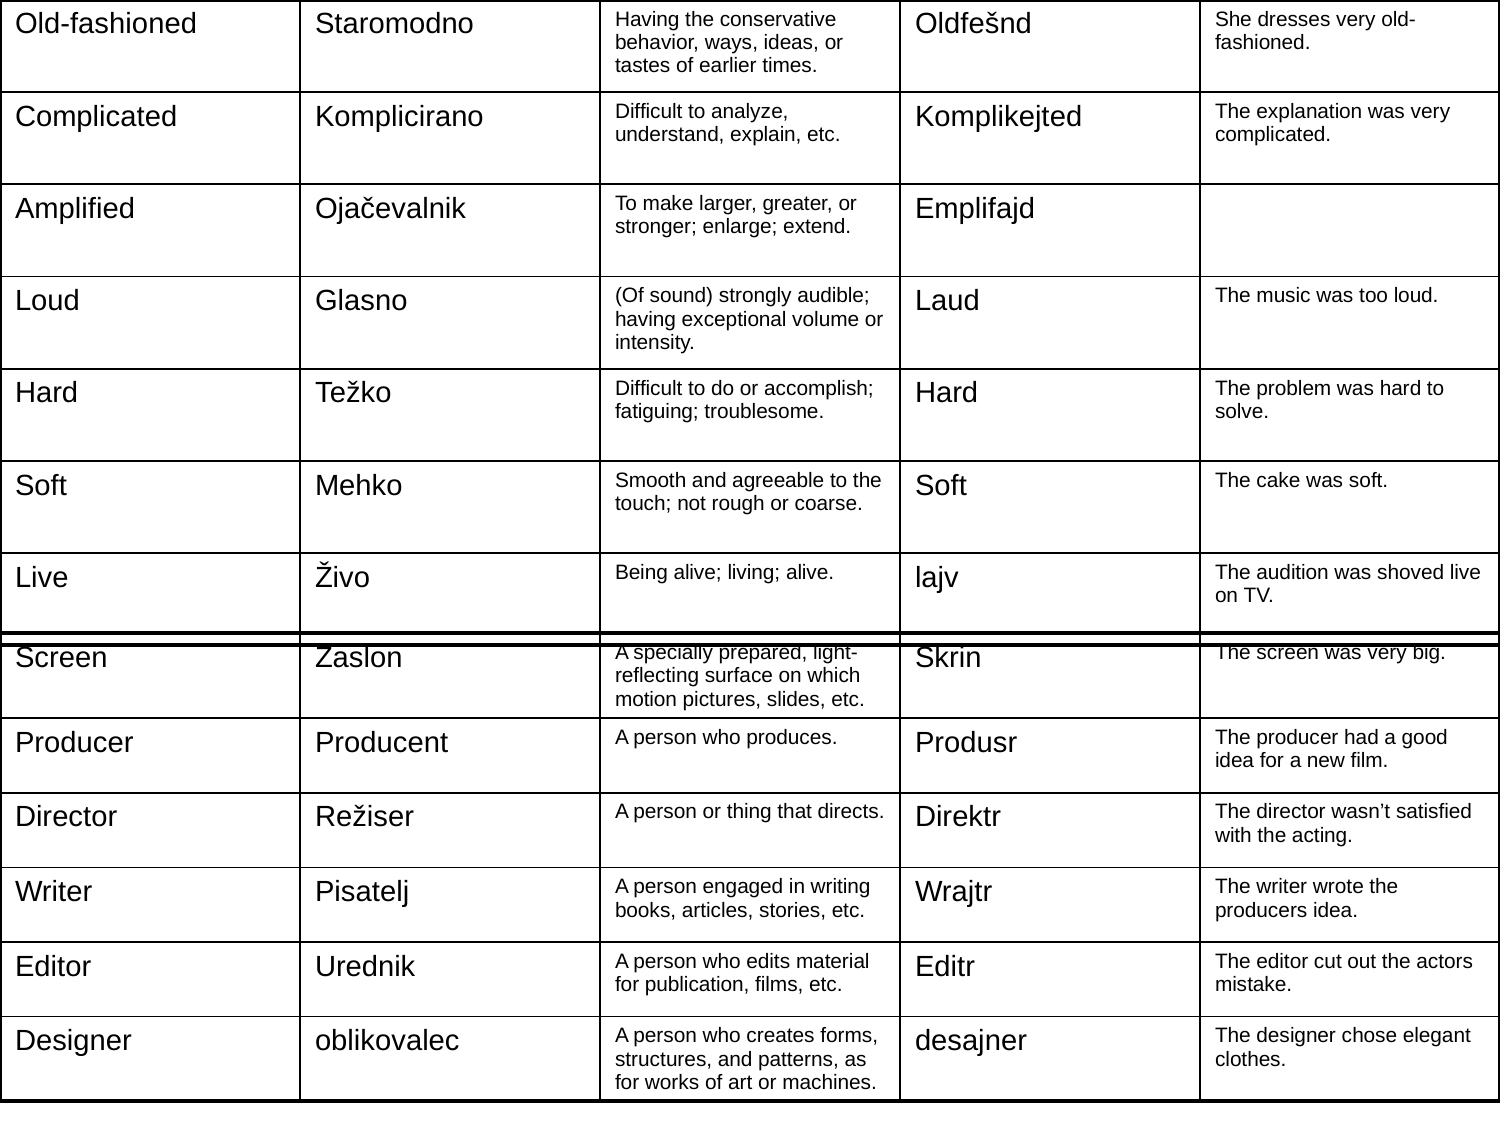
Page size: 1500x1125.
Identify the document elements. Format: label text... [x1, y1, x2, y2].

table_cell Designer [2, 1017, 299, 1099]
table_cell Live [2, 554, 299, 631]
table_header Staromodno [301, 2, 599, 91]
table_cell Hard [2, 370, 299, 460]
table_cell lajv [901, 554, 1199, 631]
table_cell Amplified [2, 185, 299, 276]
table_header A specially prepared, light-reflecting surface on which motion pictures, slides, etc. [601, 635, 899, 717]
table_cell Komplikejted [901, 93, 1199, 183]
table_header Zaslon [301, 635, 599, 717]
table_cell Komplicirano [301, 93, 599, 183]
table_cell Soft [901, 462, 1199, 552]
table_cell Direktr [901, 794, 1199, 867]
table_cell Pisatelj [301, 868, 599, 941]
table_cell A person or thing that directs. [601, 794, 899, 867]
table_cell Editor [2, 943, 299, 1016]
table_cell A person who edits material for publication, films, etc. [601, 943, 899, 1016]
table_header Oldfešnd [901, 2, 1199, 91]
table_cell The producer had a good idea for a new film. [1201, 719, 1498, 792]
table_cell oblikovalec [301, 1017, 599, 1099]
table_cell Difficult to do or accomplish; fatiguing; troublesome. [601, 370, 899, 460]
table_header Old-fashioned [2, 2, 299, 91]
table_cell The designer chose elegant clothes. [1201, 1017, 1498, 1099]
table_cell A person who produces. [601, 719, 899, 792]
table_header Having the conservative behavior, ways, ideas, or tastes of earlier times. [601, 2, 899, 91]
table_cell Mehko [301, 462, 599, 552]
table_cell Writer [2, 868, 299, 941]
table_cell The editor cut out the actors mistake. [1201, 943, 1498, 1016]
table_cell The cake was soft. [1201, 462, 1498, 552]
table_cell The music was too loud. [1201, 277, 1498, 368]
table_cell Smooth and agreeable to the touch; not rough or coarse. [601, 462, 899, 552]
table_cell Producent [301, 719, 599, 792]
table_cell Complicated [2, 93, 299, 183]
table_cell Director [2, 794, 299, 867]
table_cell Laud [901, 277, 1199, 368]
table_cell Urednik [301, 943, 599, 1016]
table_cell Produsr [901, 719, 1199, 792]
table_cell Editr [901, 943, 1199, 1016]
table_cell The writer wrote the producers idea. [1201, 868, 1498, 941]
table_cell Težko [301, 370, 599, 460]
table_cell Živo [301, 554, 599, 631]
table_header She dresses very old-fashioned. [1201, 2, 1498, 91]
table_cell The problem was hard to solve. [1201, 370, 1498, 460]
table_cell Difficult to analyze, understand, explain, etc. [601, 93, 899, 183]
table_cell Hard [901, 370, 1199, 460]
table_cell Loud [2, 277, 299, 368]
table_cell The explanation was very complicated. [1201, 93, 1498, 183]
table_cell The audition was shoved live on TV. [1201, 554, 1498, 631]
table_header Screen [2, 635, 299, 717]
table_cell desajner [901, 1017, 1199, 1099]
table_cell Wrajtr [901, 868, 1199, 941]
table_header Skrin [901, 635, 1199, 717]
table_header The screen was very big. [1201, 635, 1498, 717]
table_cell (Of sound) strongly audible; having exceptional volume or intensity. [601, 277, 899, 368]
table_cell Glasno [301, 277, 599, 368]
table_cell Soft [2, 462, 299, 552]
table_cell Being alive; living; alive. [601, 554, 899, 631]
table_cell To make larger, greater, or stronger; enlarge; extend. [601, 185, 899, 276]
table_cell Emplifajd [901, 185, 1199, 276]
table_cell The director wasn’t satisfied with the acting. [1201, 794, 1498, 867]
table_cell Ojačevalnik [301, 185, 599, 276]
table_cell A person engaged in writing books, articles, stories, etc. [601, 868, 899, 941]
table_cell A person who creates forms, structures, and patterns, as for works of art or machines. [601, 1017, 899, 1099]
table_cell Producer [2, 719, 299, 792]
table_cell [1201, 185, 1498, 276]
table_cell Režiser [301, 794, 599, 867]
